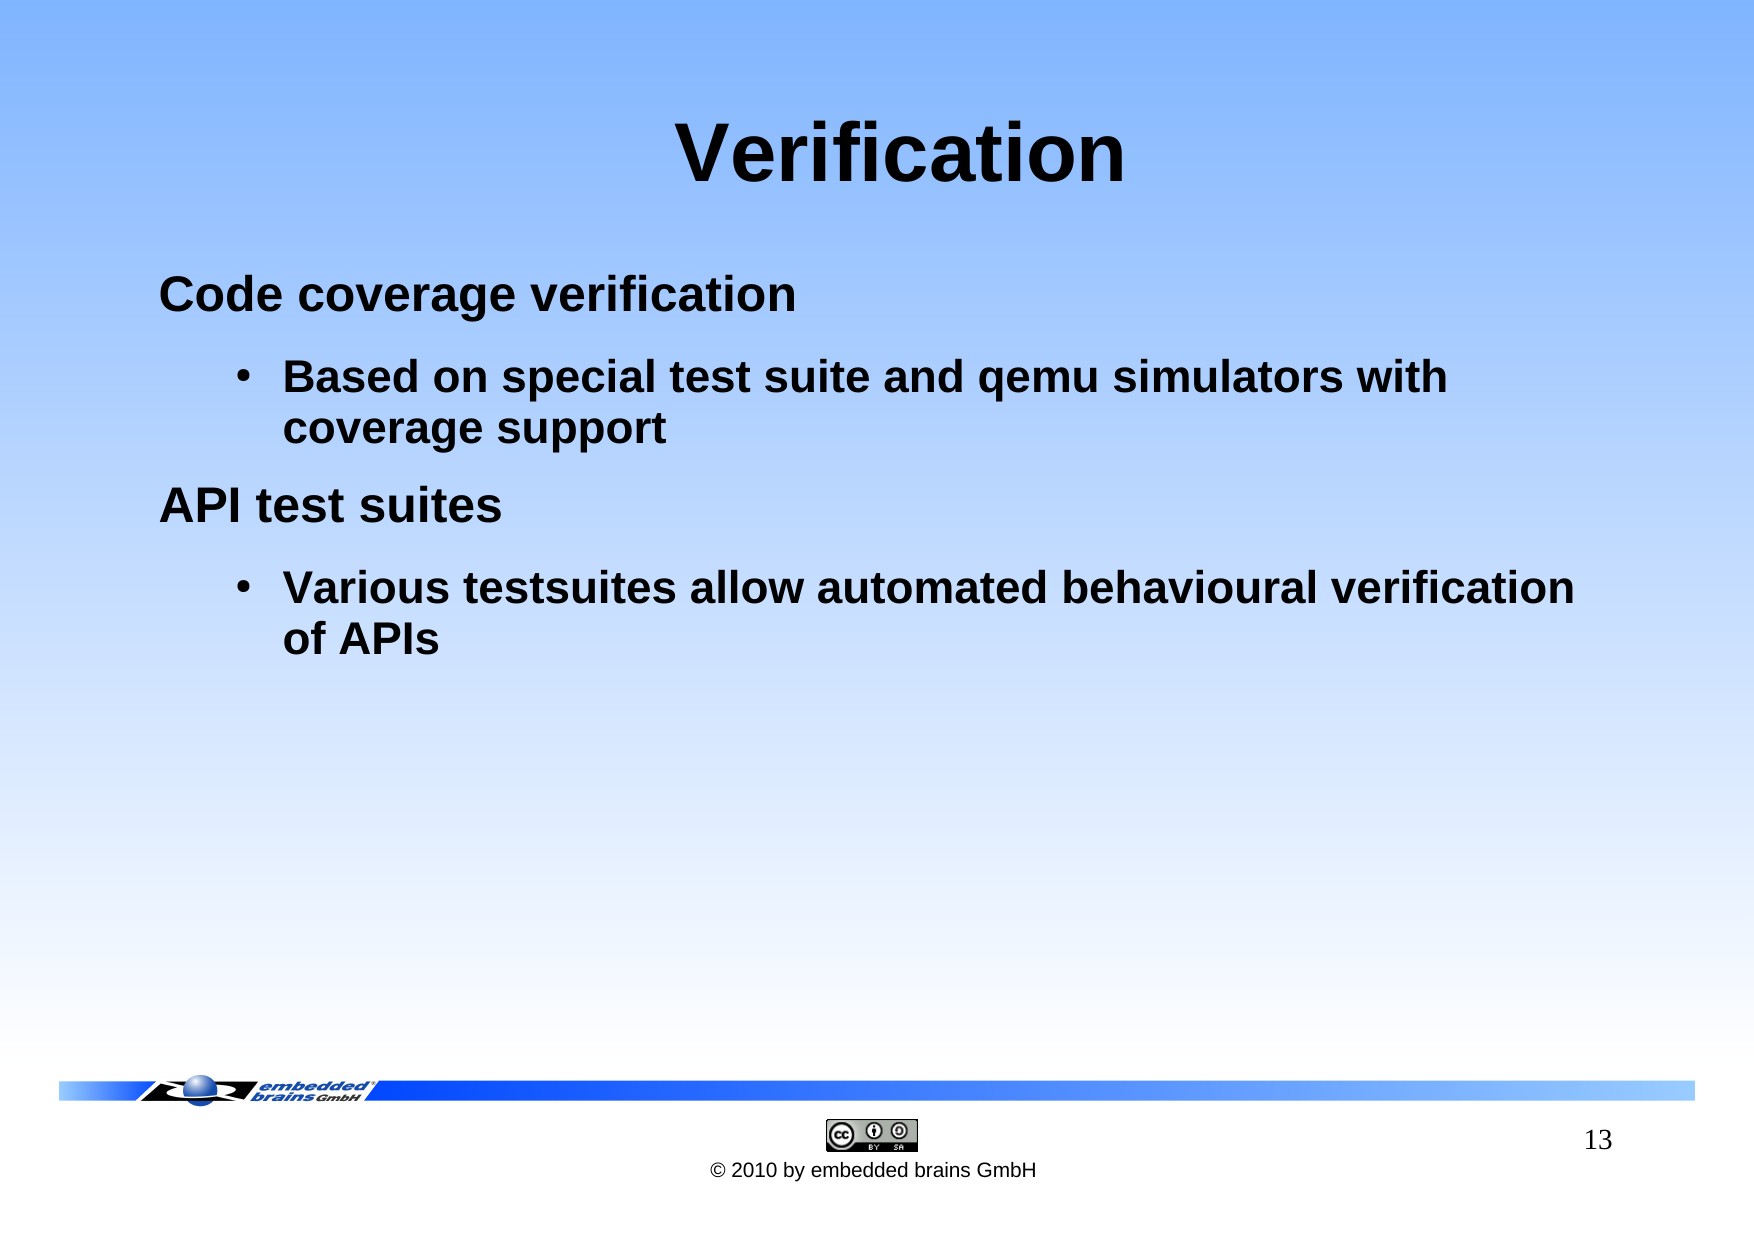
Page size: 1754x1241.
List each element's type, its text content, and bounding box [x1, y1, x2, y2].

picture [826, 1119, 918, 1152]
picture [135, 1070, 381, 1111]
title Verification [147, 59, 1620, 247]
list Code coverage verification Based on special test suite and qemu simulators with coverage support API test suites Various testsuites allow automated behavioural verification of APIs [140, 265, 1614, 1033]
